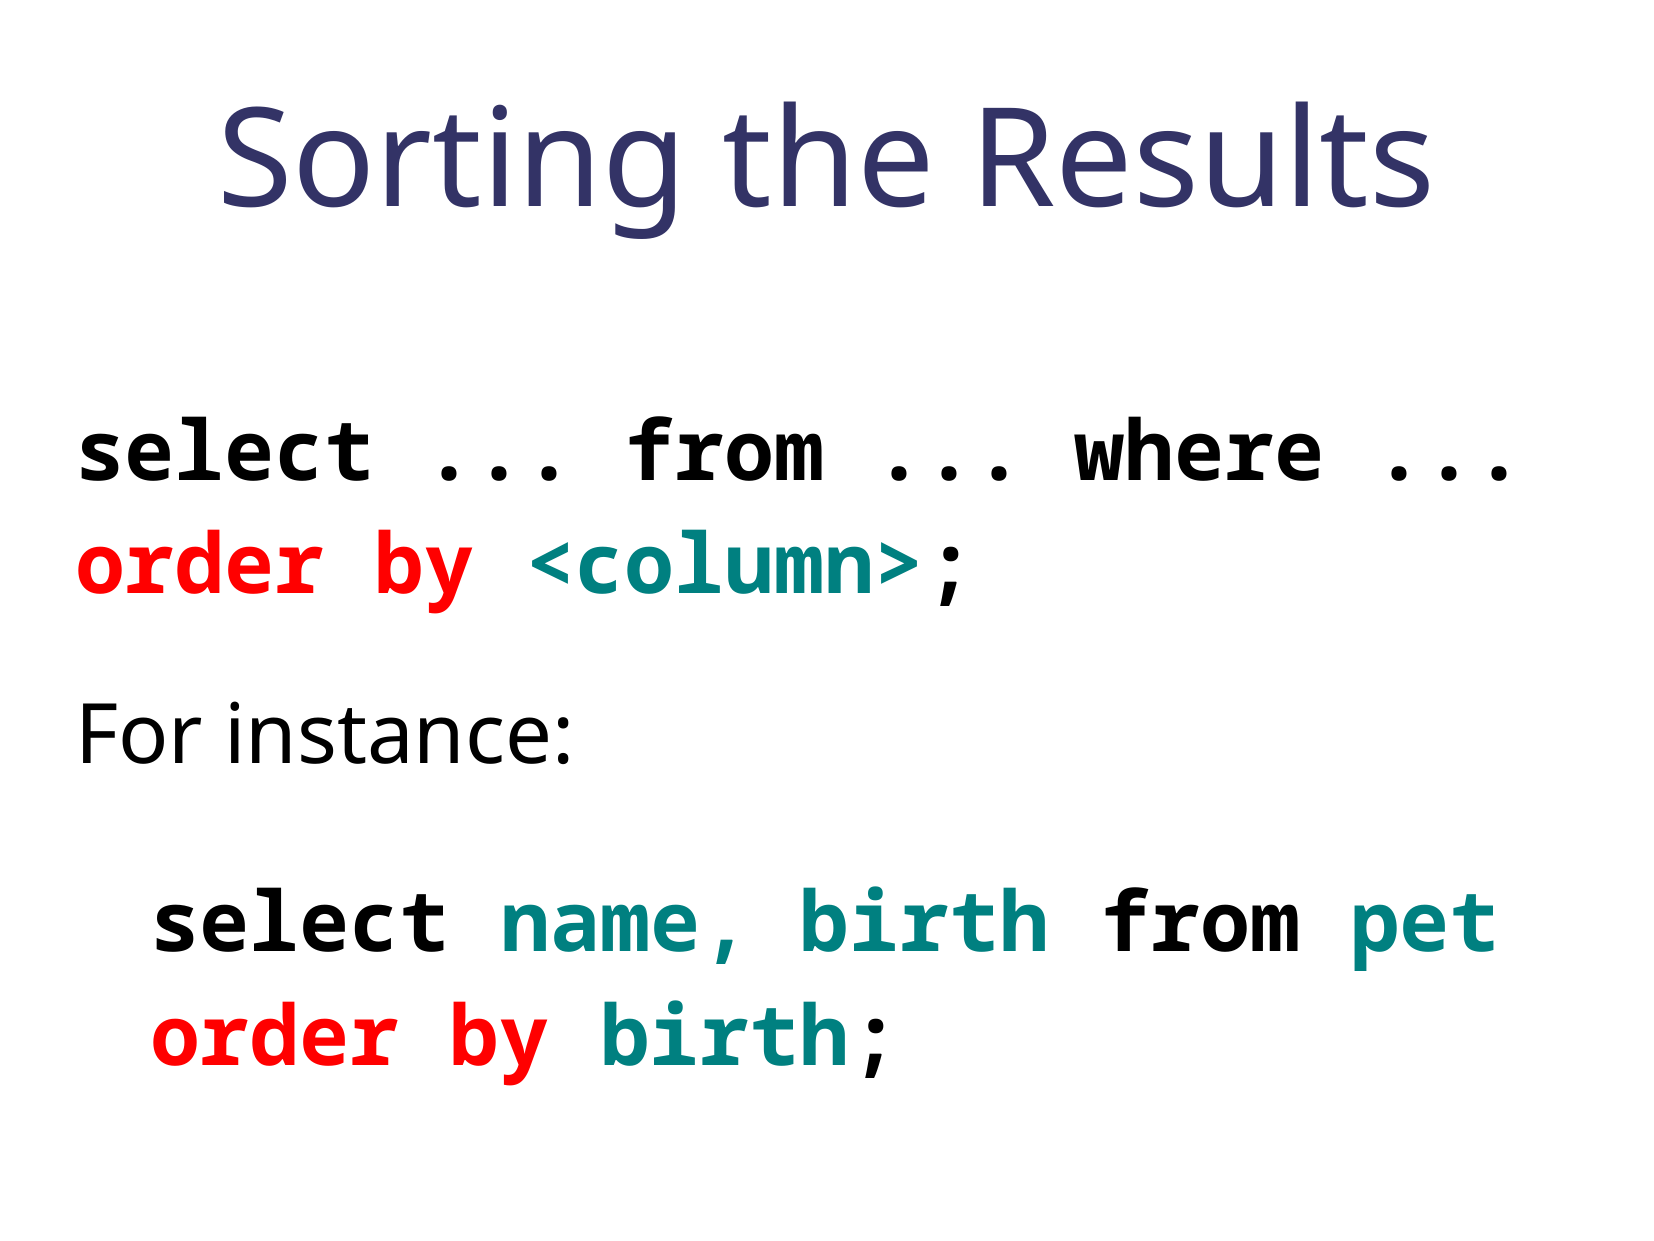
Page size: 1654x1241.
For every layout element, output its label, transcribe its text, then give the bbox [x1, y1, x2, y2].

title Sorting the Results [82, 56, 1571, 250]
text_box select name, birth from pet order by birth; [150, 865, 1654, 1055]
subtitle select ... from ... where ... order by <column>; [75, 391, 1613, 584]
text_box For instance: [75, 675, 1654, 865]
